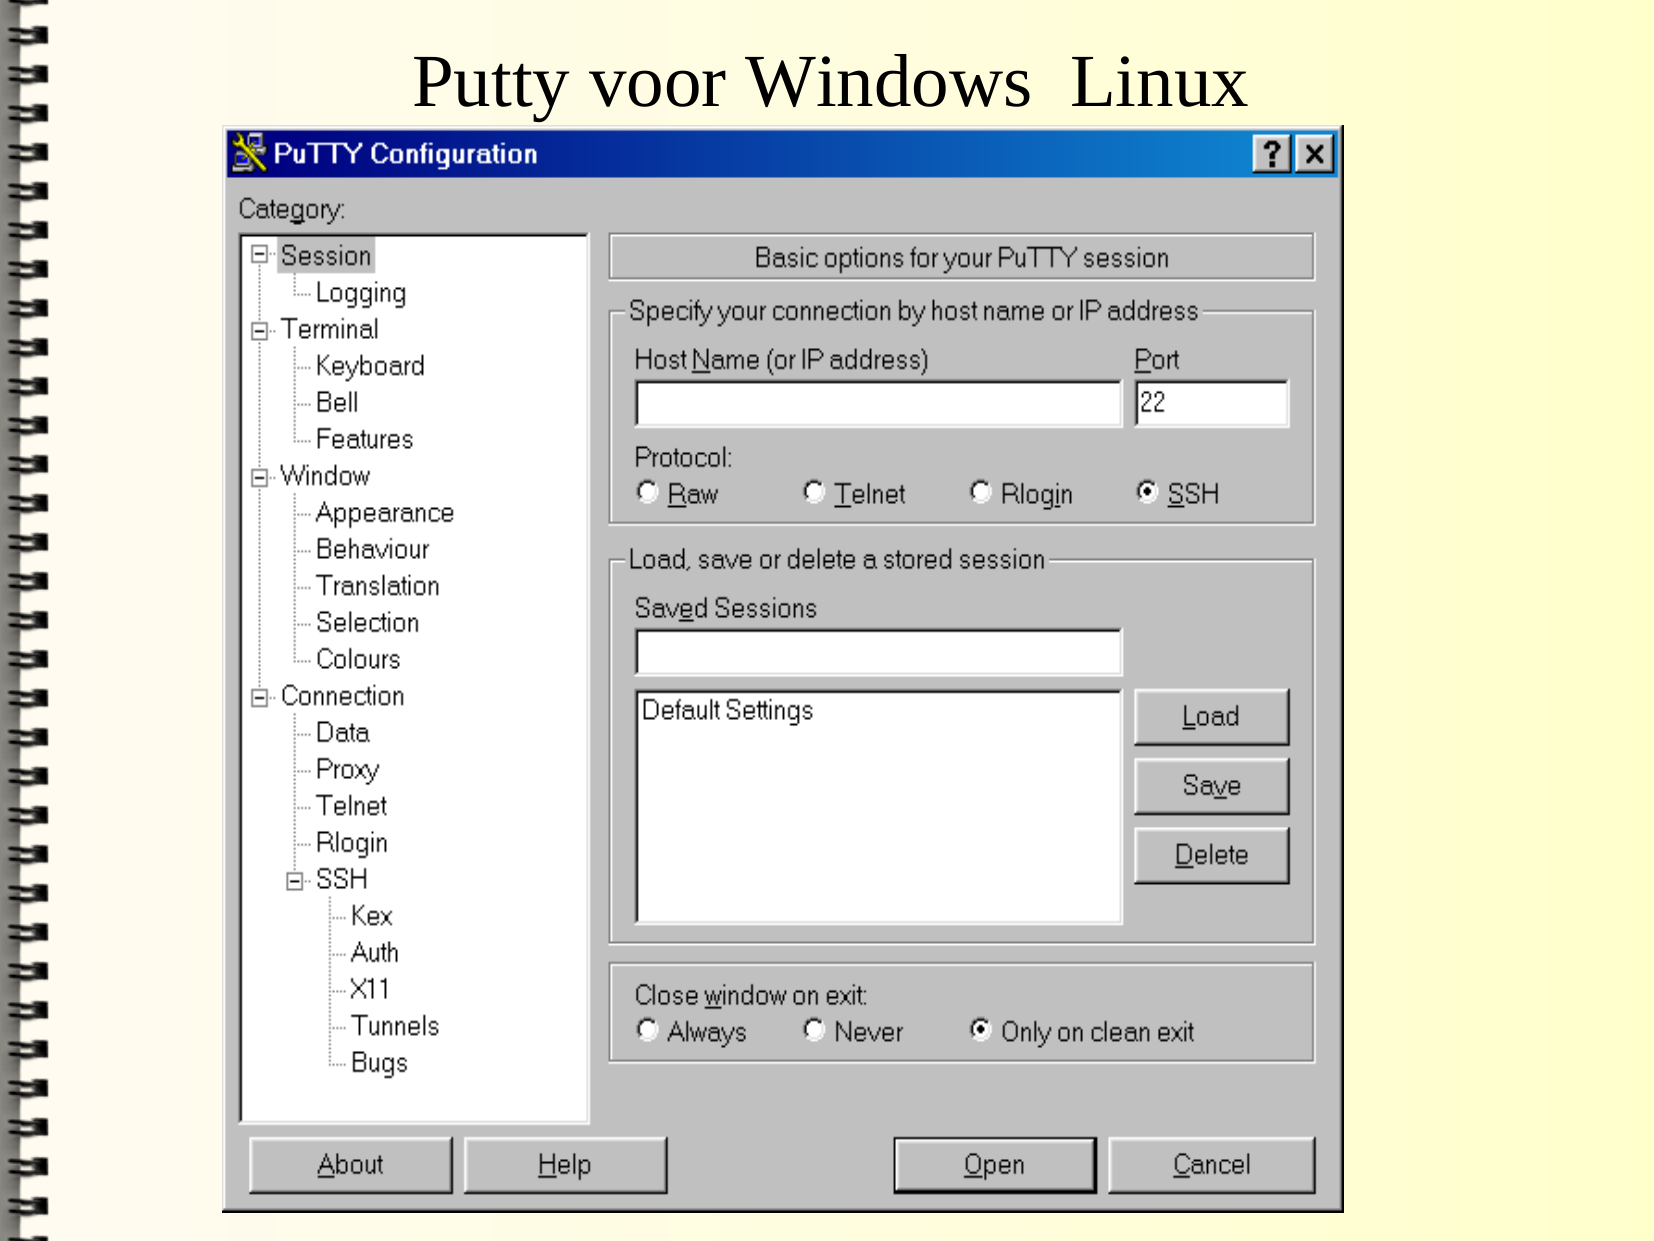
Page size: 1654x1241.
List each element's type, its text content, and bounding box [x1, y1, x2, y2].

picture [0, 0, 1654, 1241]
title Putty voor Windows Linux [124, 0, 1537, 186]
picture [222, 186, 1344, 1213]
